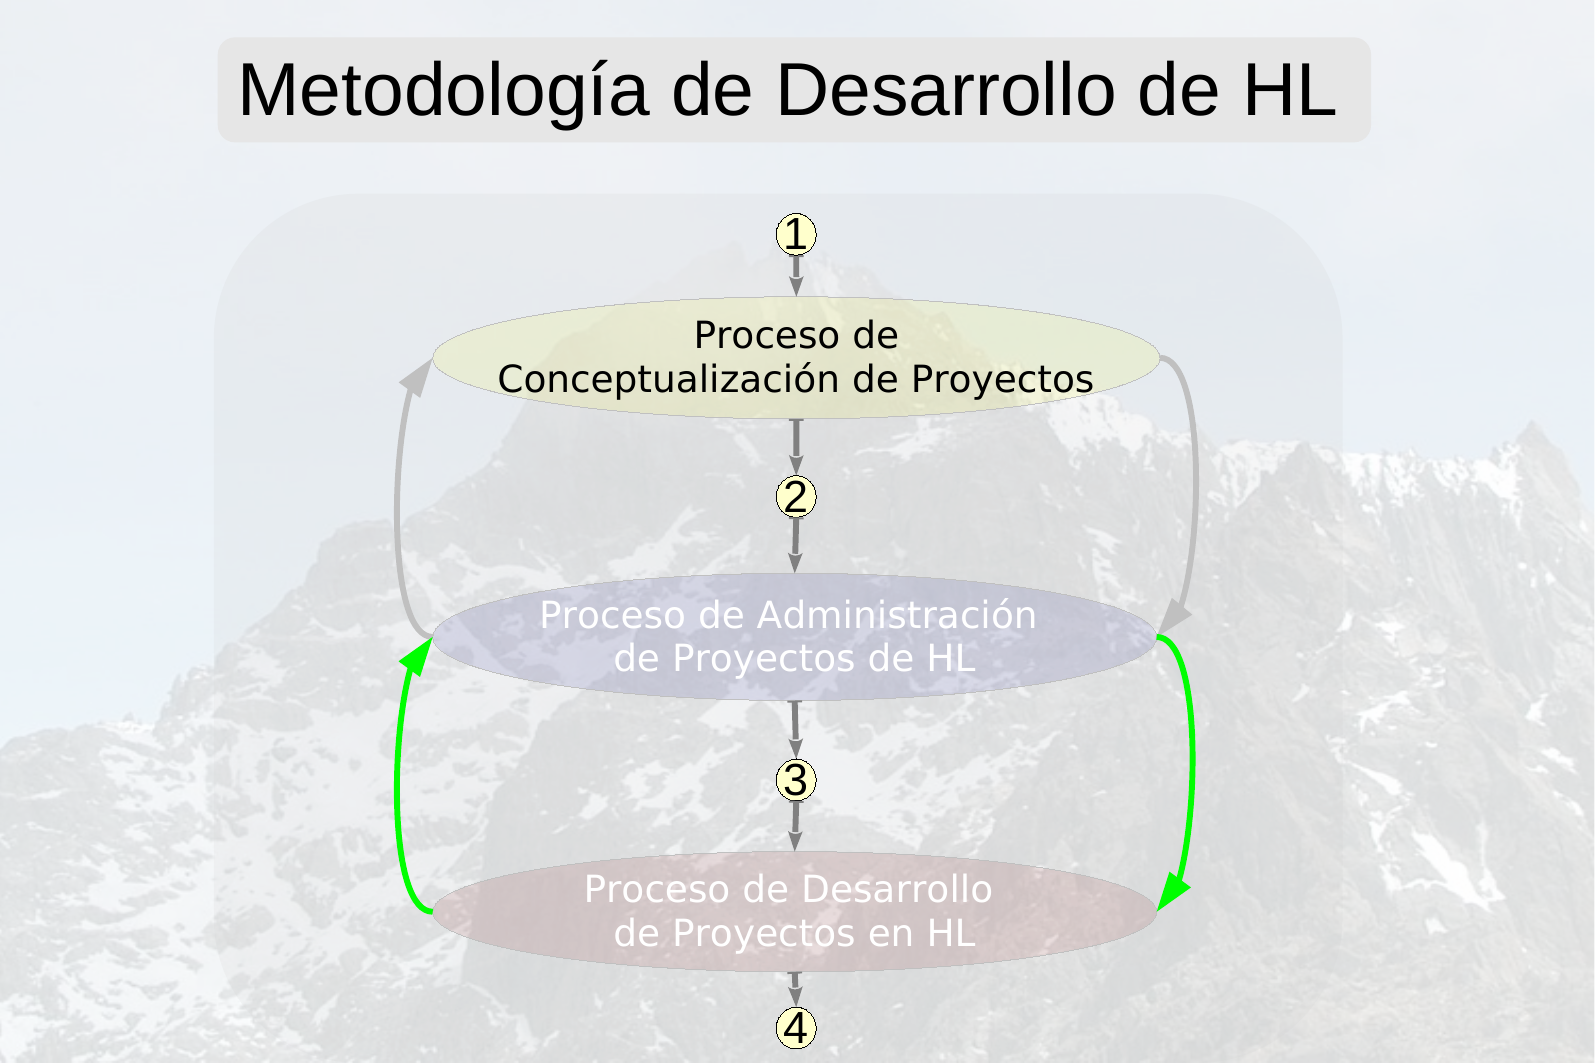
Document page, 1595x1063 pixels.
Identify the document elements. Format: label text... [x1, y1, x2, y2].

text_box Metodología de Desarrollo de HL [217, 37, 1372, 143]
text_box [99, 183, 1495, 1063]
text_box 3 [776, 758, 817, 800]
text_box Proceso de Administración de Proyectos de HL [433, 573, 1157, 701]
text_box 2 [776, 475, 817, 517]
text_box Proceso de Conceptualización de Proyectos [432, 296, 1160, 419]
text_box 4 [776, 1007, 817, 1049]
text_box 1 [776, 213, 817, 256]
text_box Proceso de Desarrollo de Proyectos en HL [433, 851, 1157, 972]
